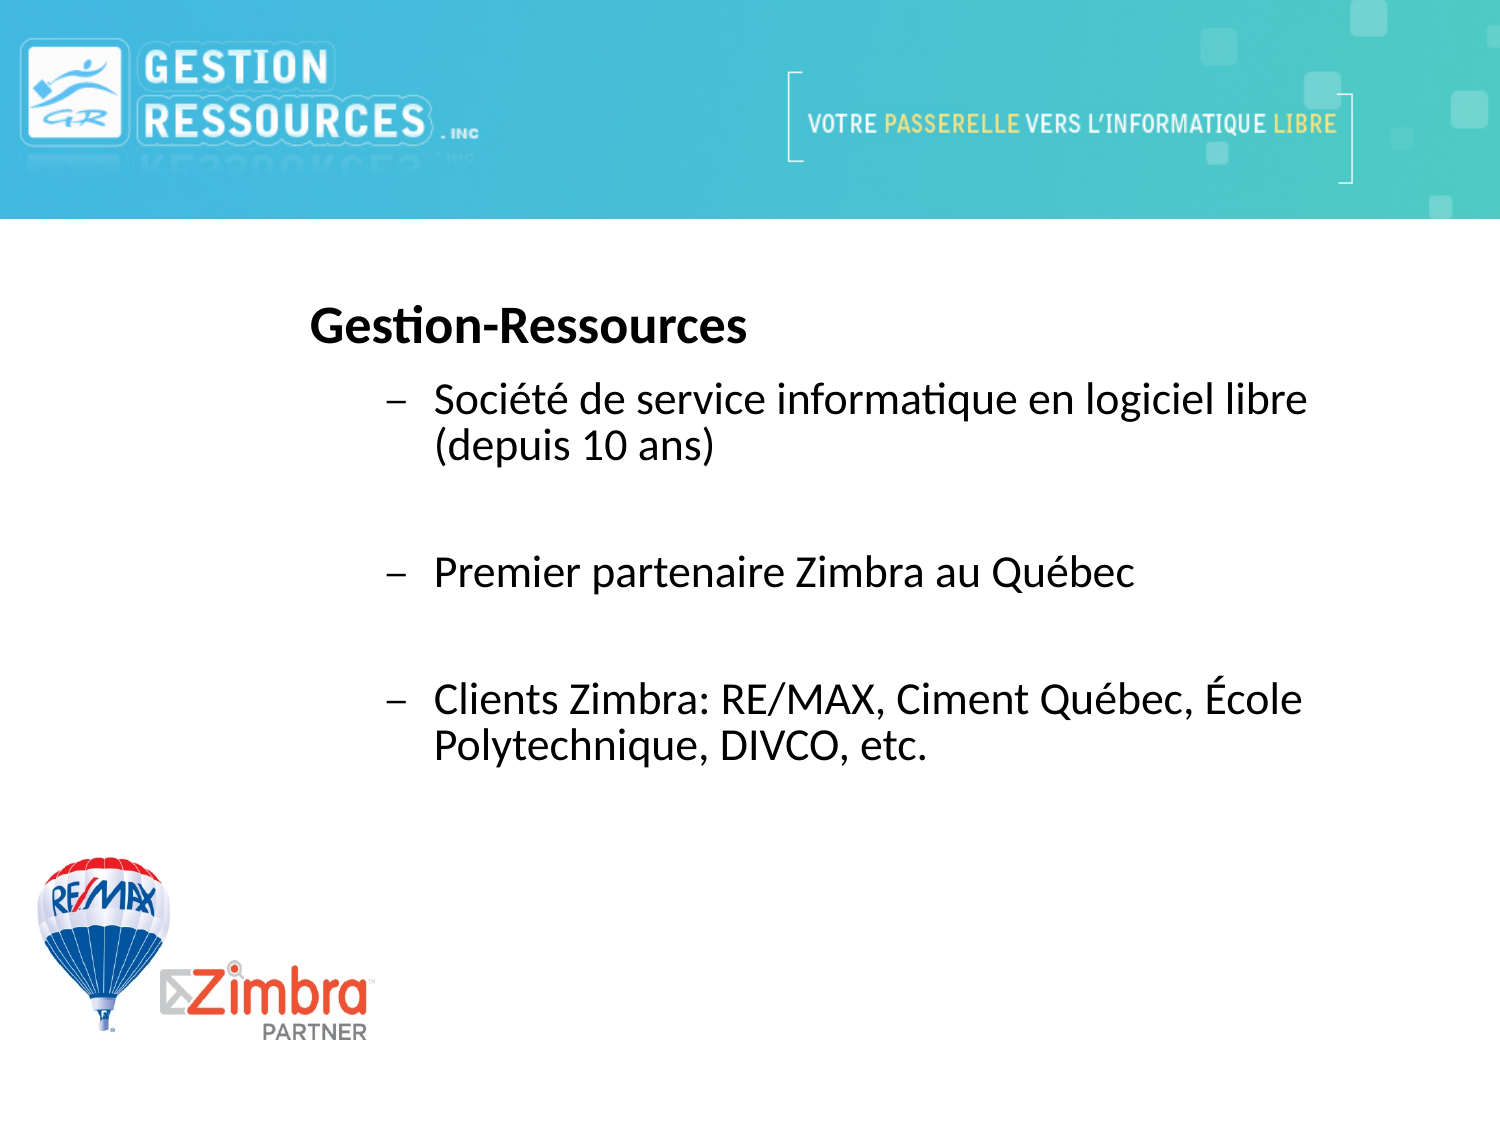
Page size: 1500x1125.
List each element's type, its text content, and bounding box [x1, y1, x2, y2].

picture [0, 0, 1500, 219]
text_box Gestion-Ressources Société de service informatique en logiciel libre (depuis 10 ans) Premier partenaire Zimbra au Québec Clients Zimbra: RE/MAX, Ciment Québec, École Polytechnique, DIVCO, etc. [206, 295, 1418, 844]
picture [35, 855, 375, 1040]
